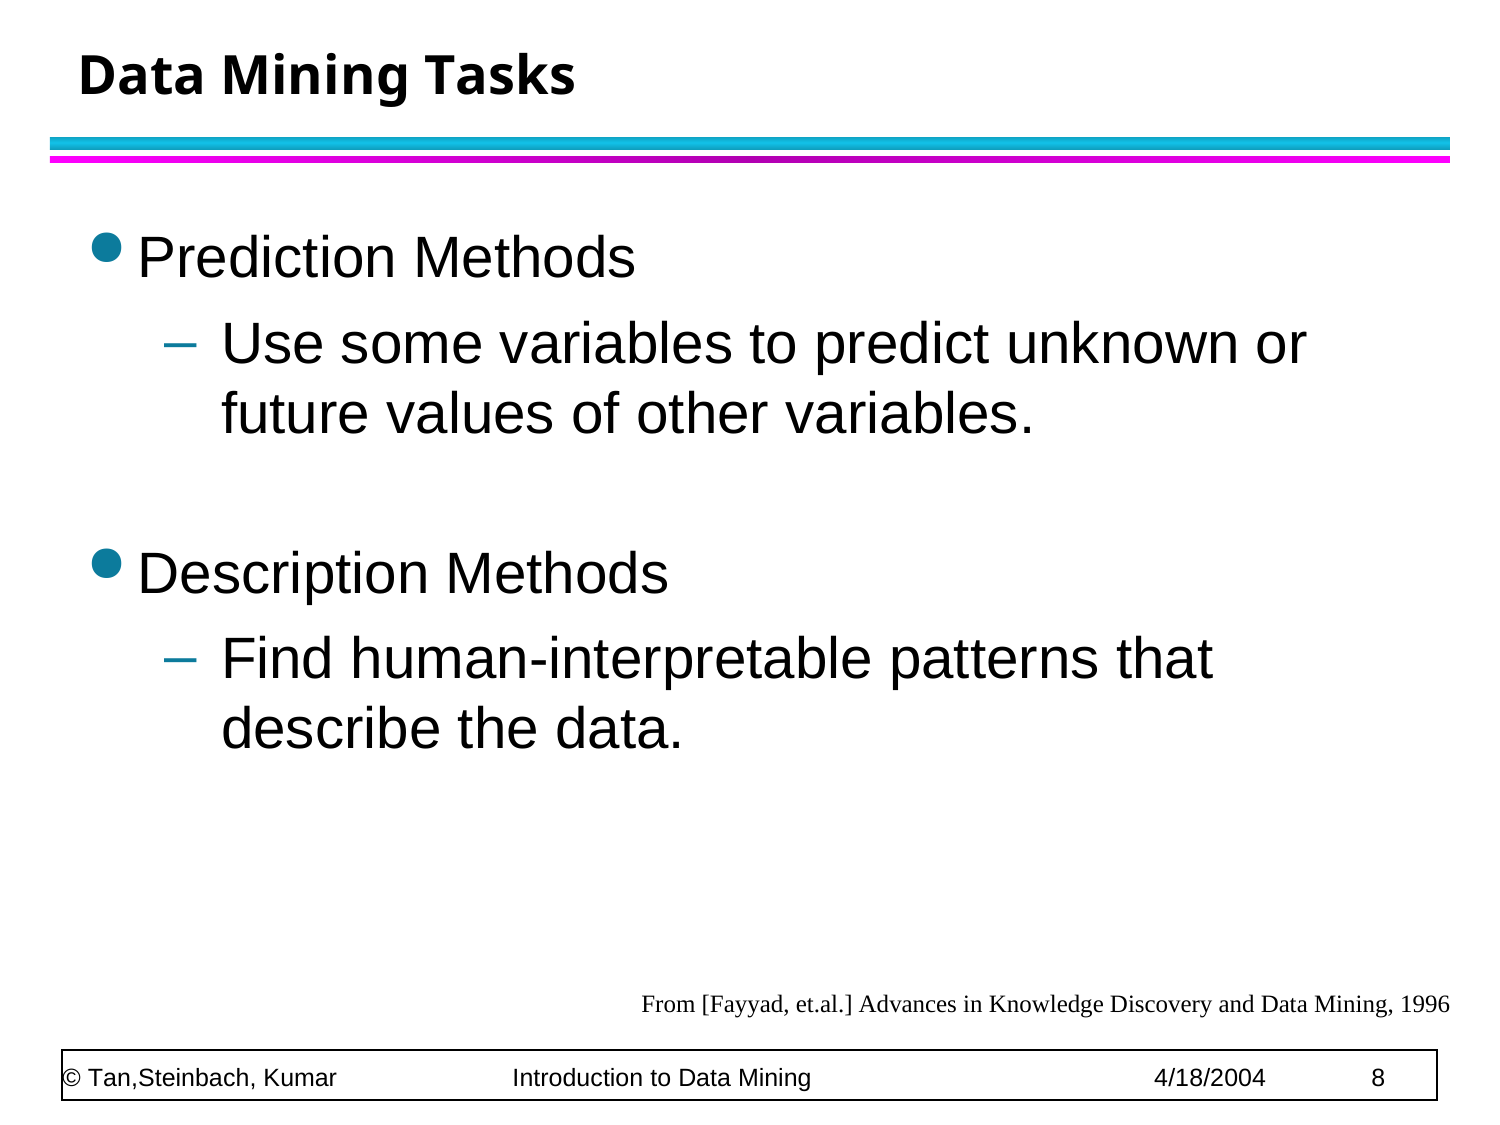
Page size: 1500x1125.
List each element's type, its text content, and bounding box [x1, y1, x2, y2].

text_box From [Fayyad, et.al.] Advances in Knowledge Discovery and Data Mining, 1996 [626, 979, 1466, 1026]
title Data Mining Tasks [62, 22, 1421, 113]
list Prediction Methods Use some variables to predict unknown or future values of other variables. Description Methods Find human-interpretable patterns that describe the data. [74, 212, 1417, 897]
